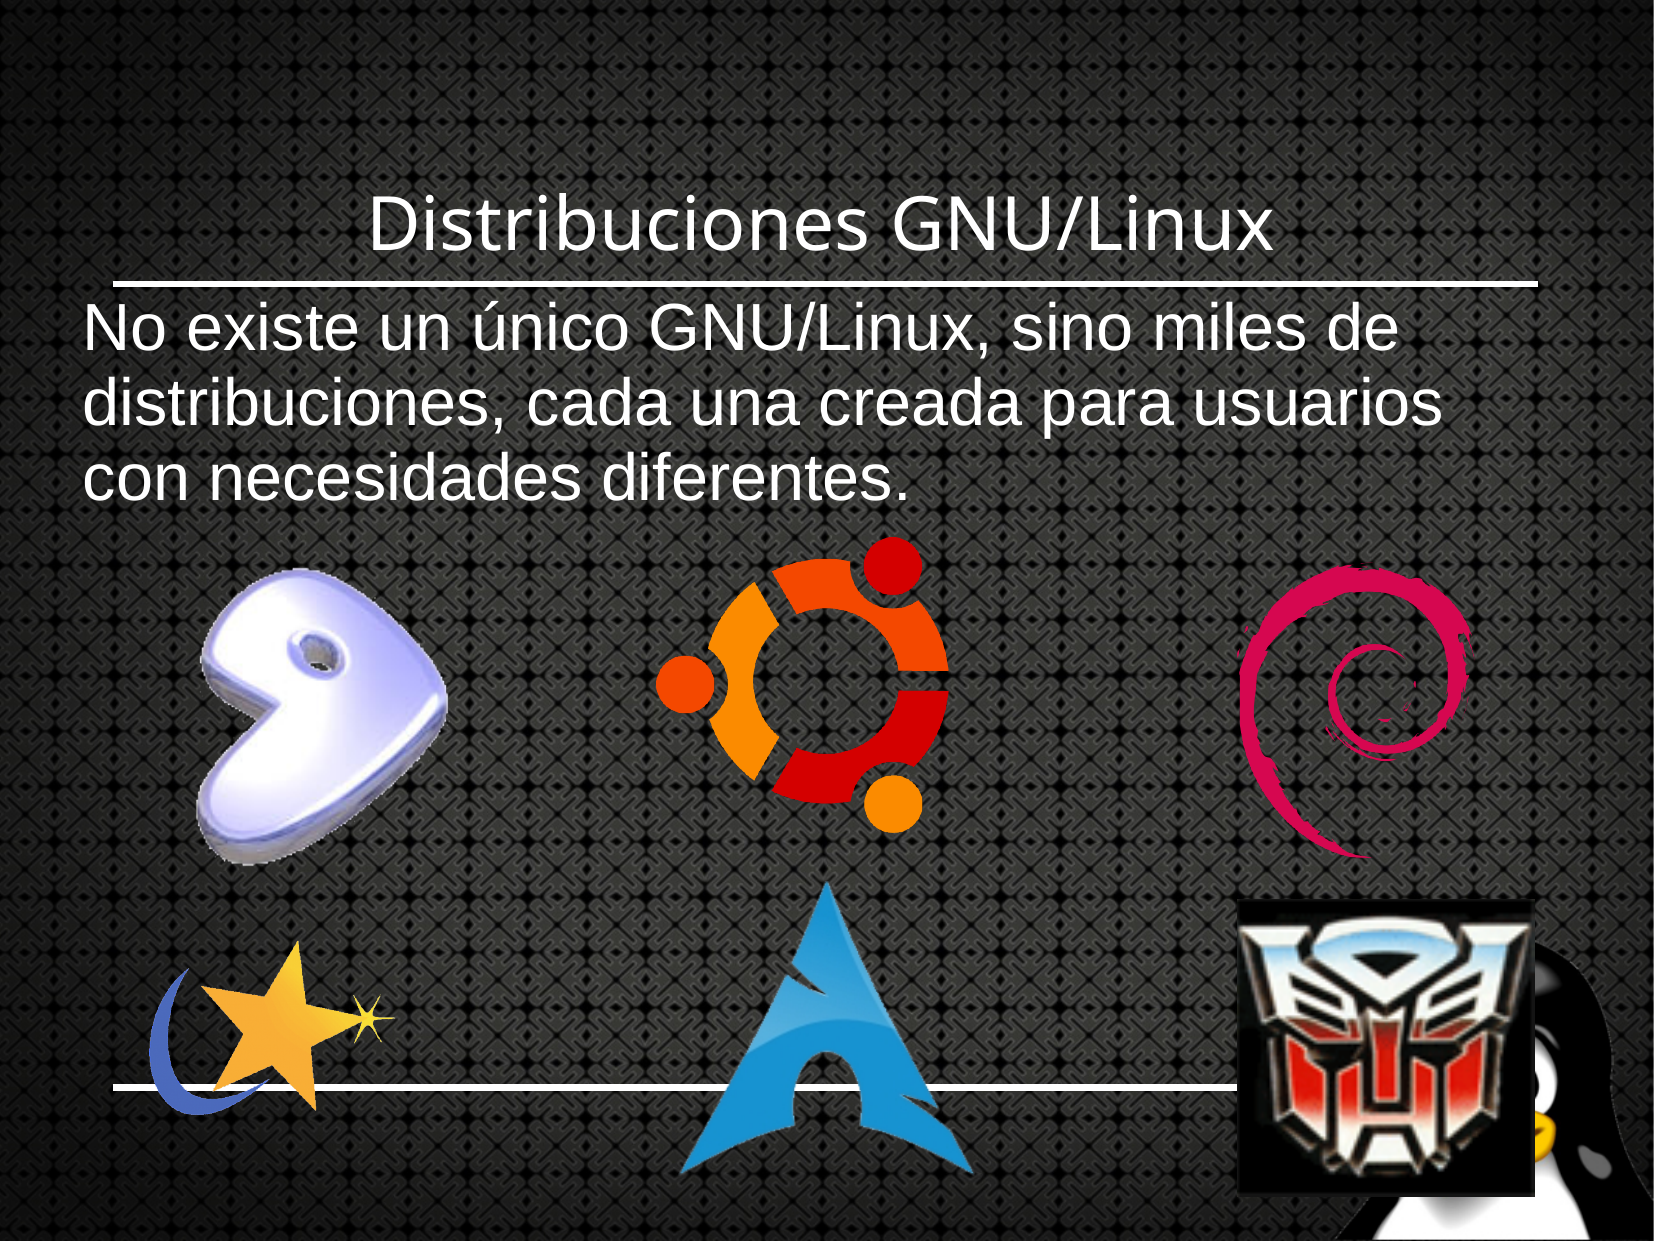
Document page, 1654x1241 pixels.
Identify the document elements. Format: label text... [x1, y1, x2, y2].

list No existe un único GNU/Linux, sino miles de distribuciones, cada una creada para usuarios con necesidades diferentes. [82, 290, 1571, 1109]
picture [0, 0, 1654, 1241]
title Distribuciones GNU/Linux [135, 117, 1506, 290]
